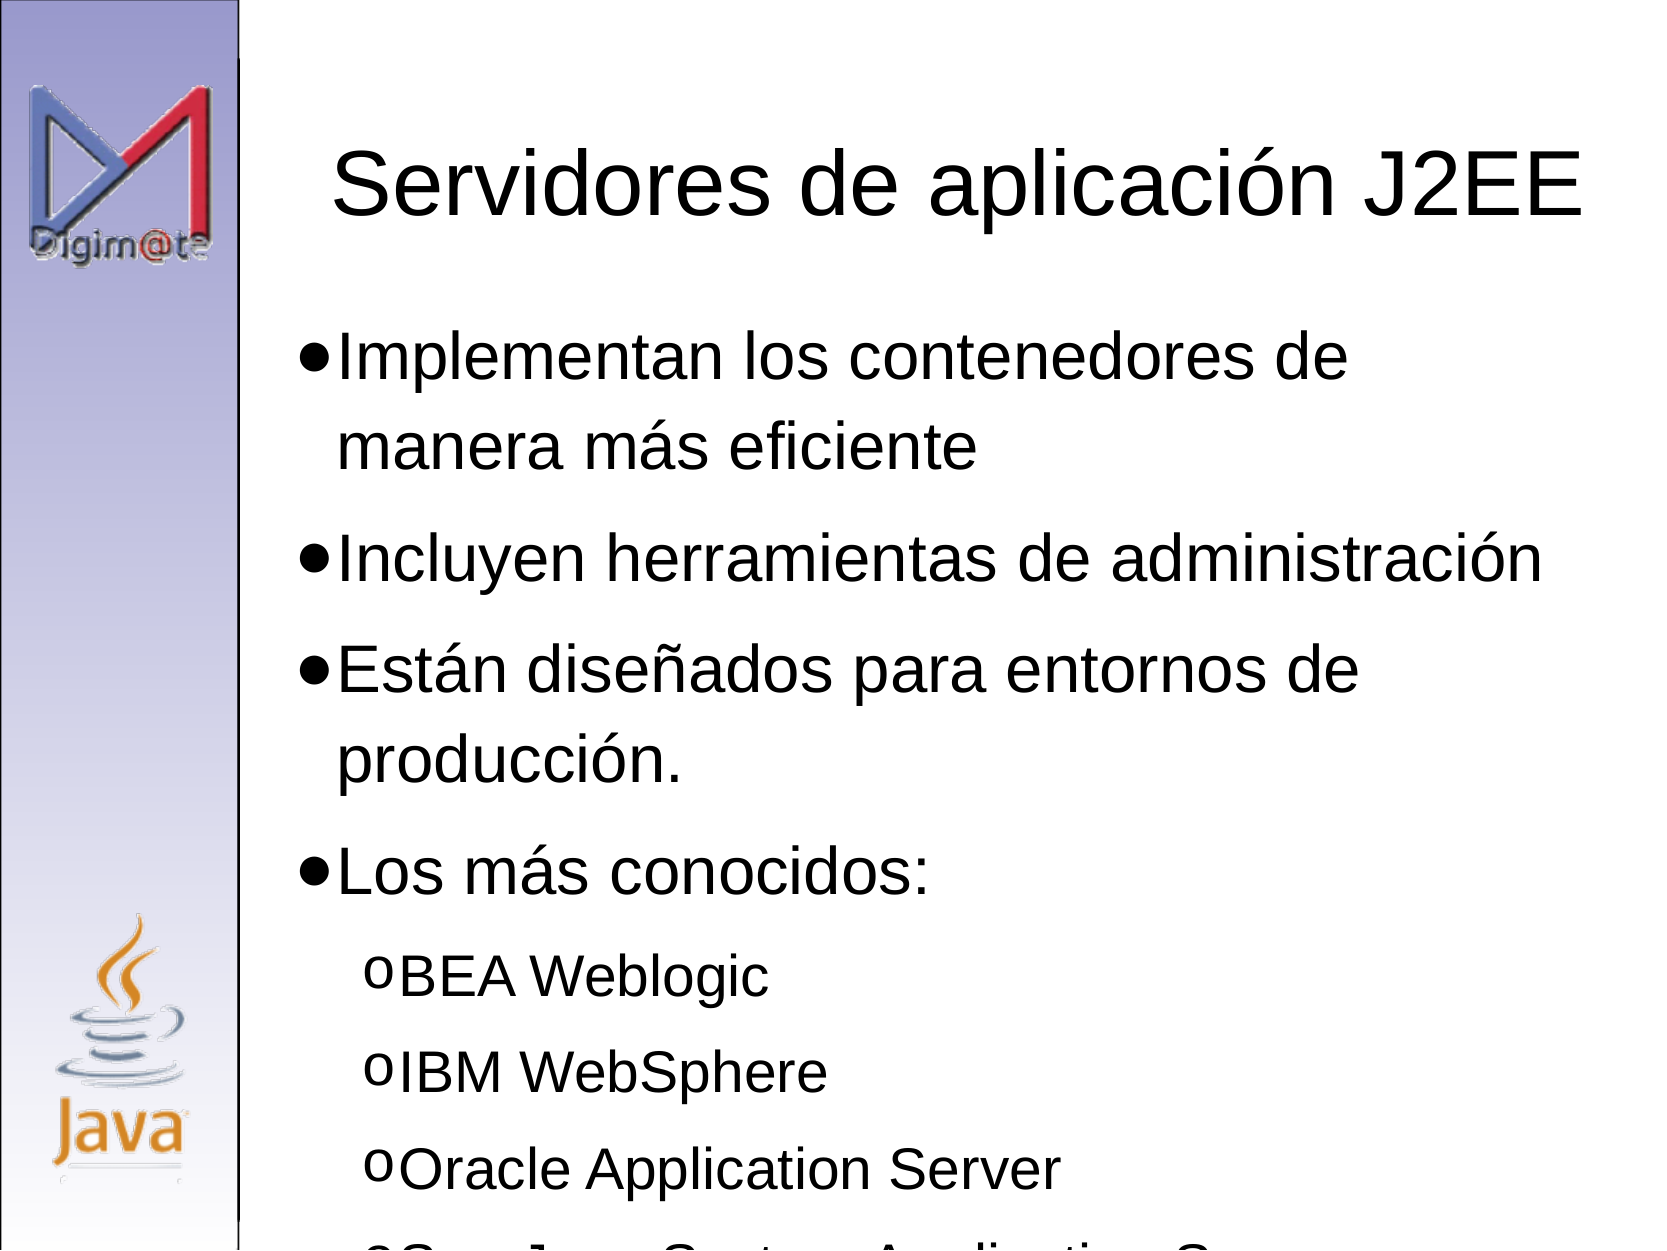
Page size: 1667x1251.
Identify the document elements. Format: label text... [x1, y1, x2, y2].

picture [0, 0, 1667, 1250]
list Implementan los contenedores de manera más eficiente Incluyen herramientas de administración Están diseñados para entornos de producción. Los más conocidos: BEA Weblogic IBM WebSphere Oracle Application Server Sun Java System Application Server [267, 297, 1596, 1209]
title Servidores de aplicación J2EE [267, 65, 1650, 281]
